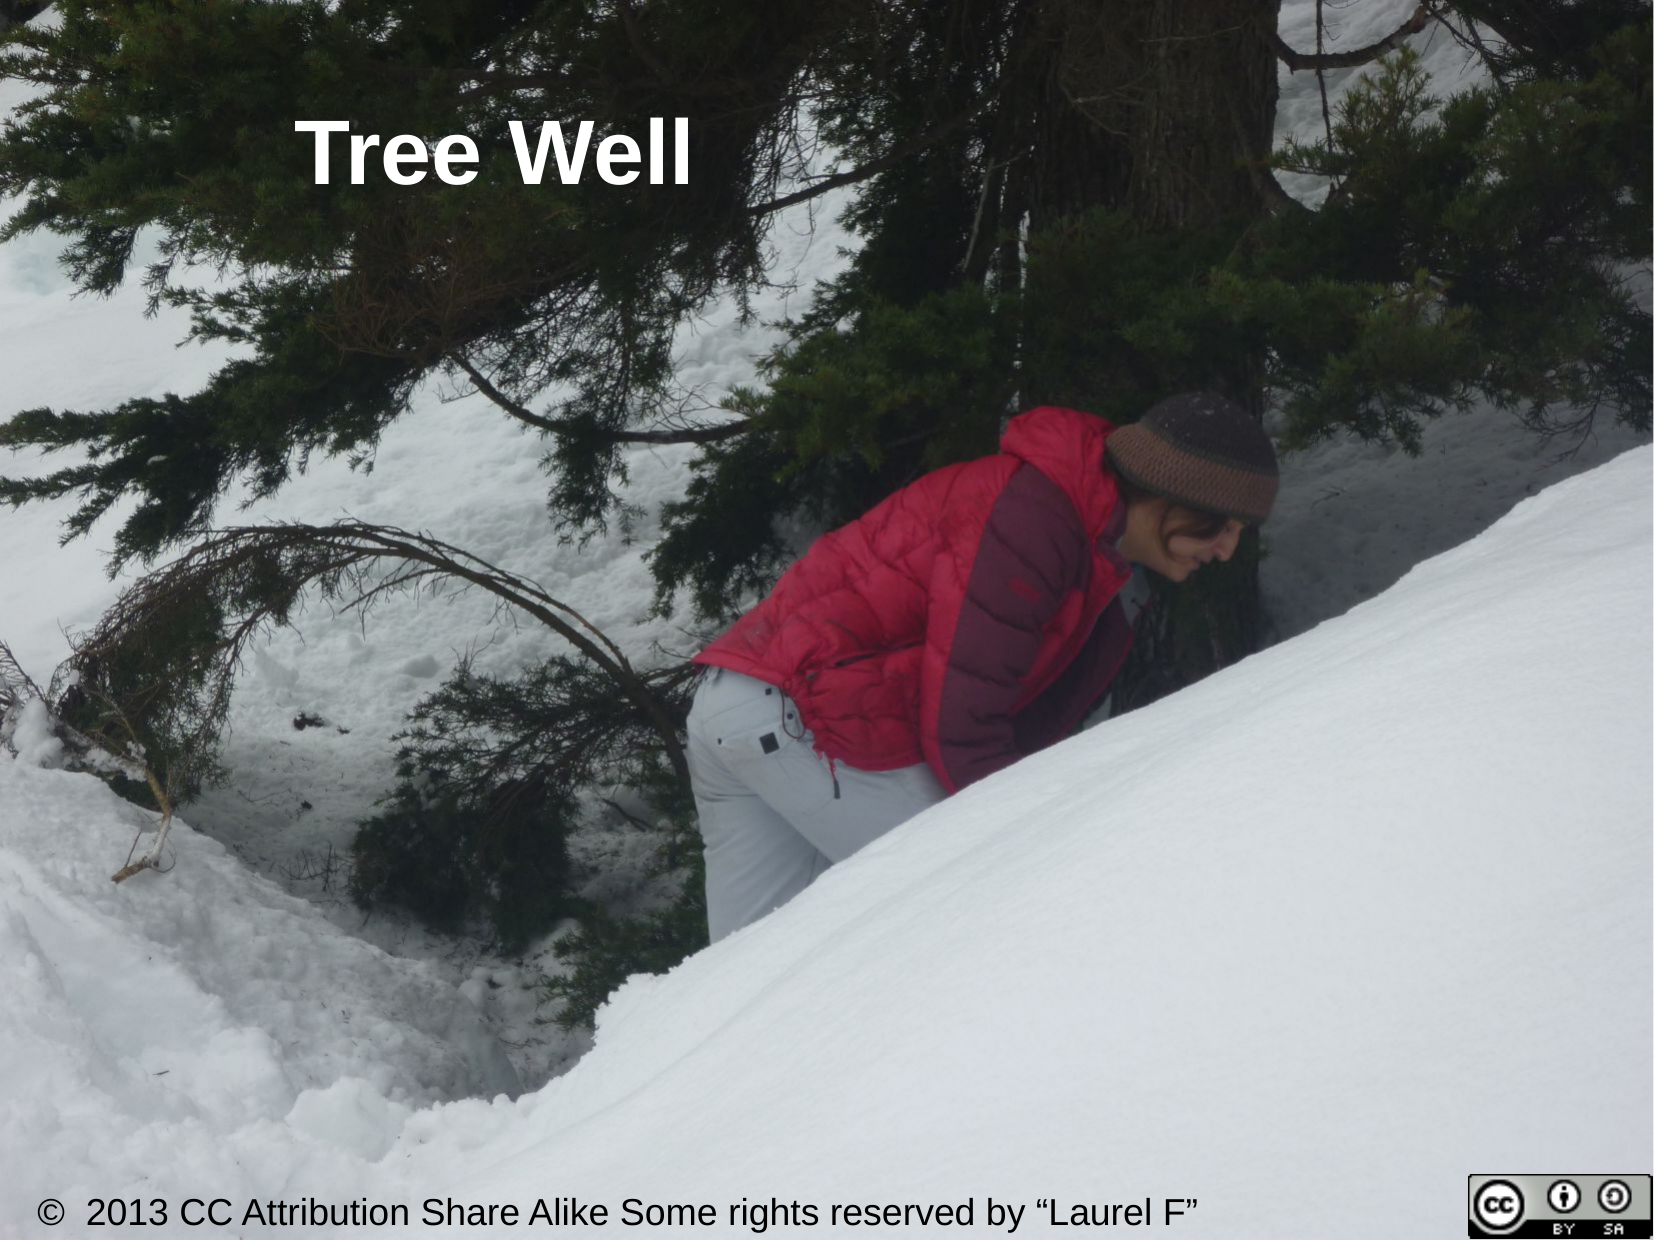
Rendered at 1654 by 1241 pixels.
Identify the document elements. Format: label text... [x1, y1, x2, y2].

picture [0, 0, 1654, 1241]
text_box © 2013 CC Attribution Share Alike Some rights reserved by “Laurel F” [22, 1184, 1304, 1241]
title Tree Well [82, 49, 907, 257]
